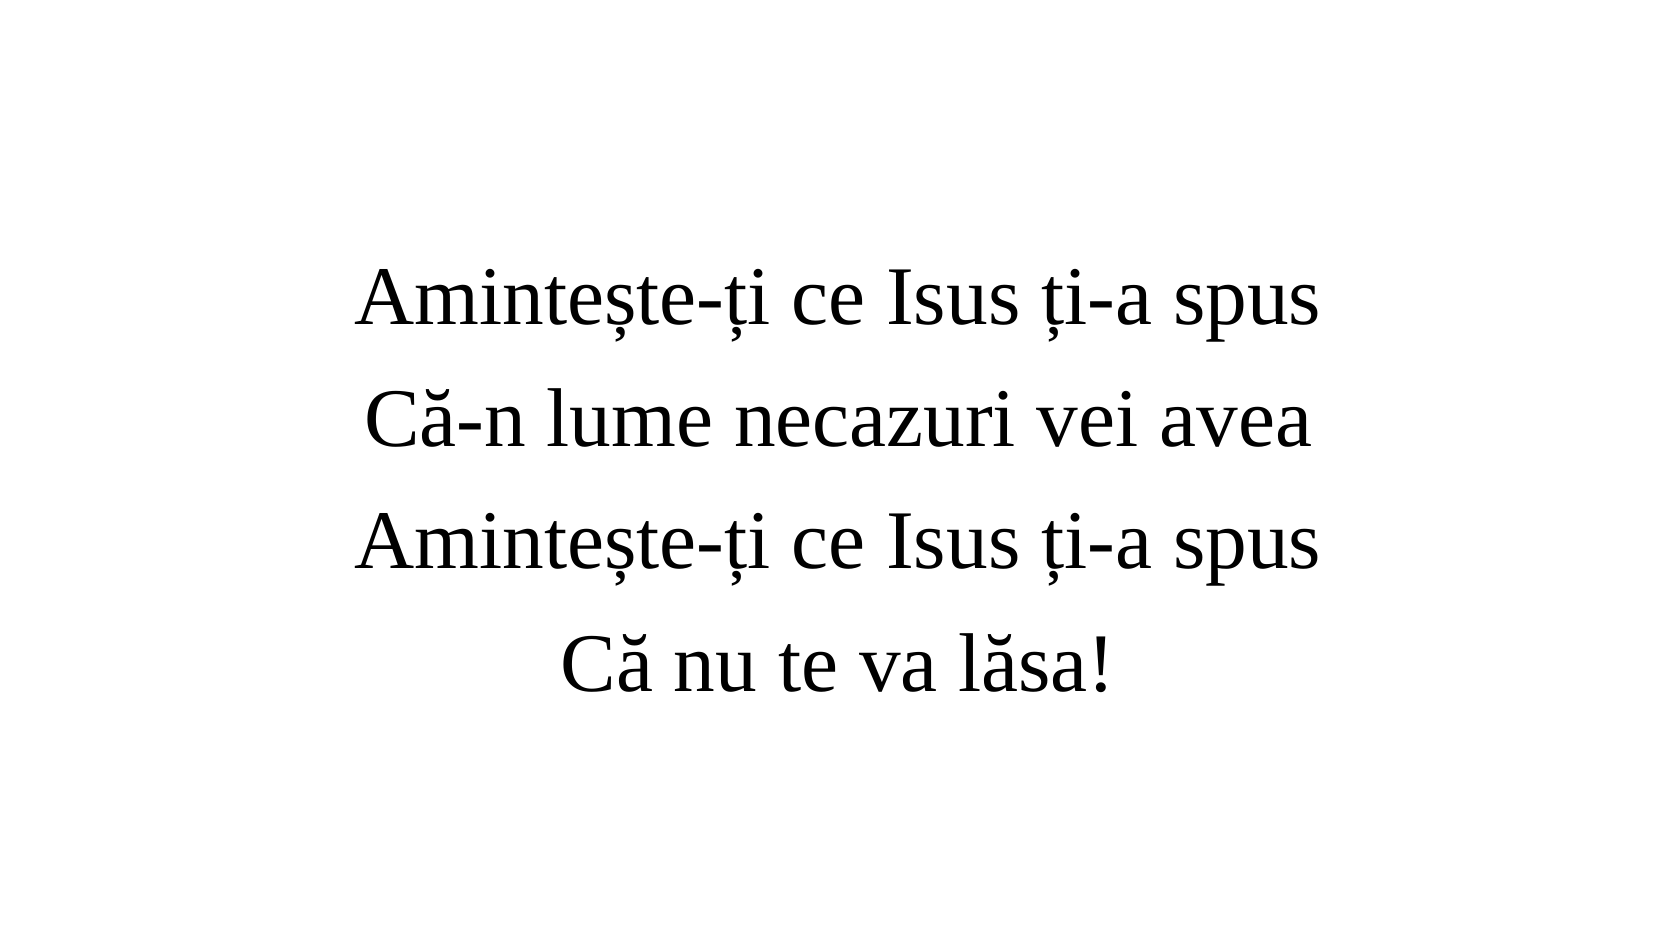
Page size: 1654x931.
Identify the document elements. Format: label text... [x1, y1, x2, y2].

subtitle Amintește-ți ce Isus ți-a spus Că-n lume necazuri vei avea Amintește-ți ce Isus ți-a spus Că nu te va lăsa! [177, 237, 1501, 712]
